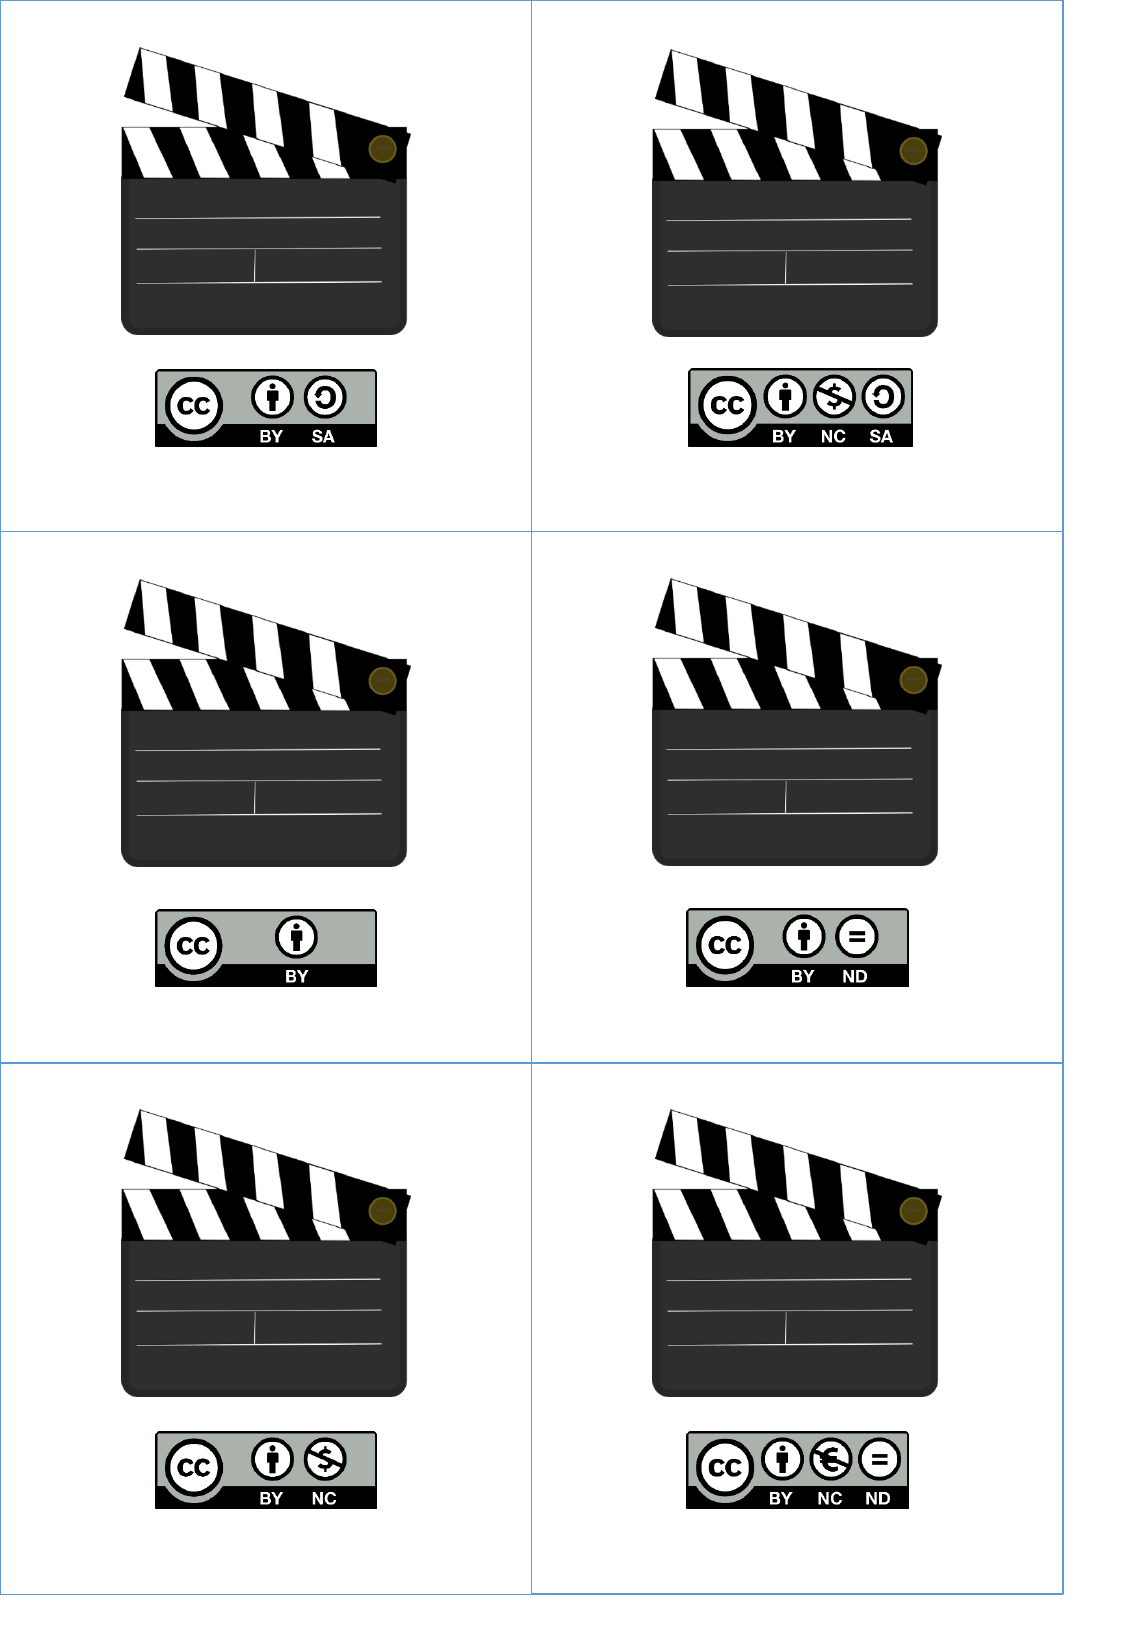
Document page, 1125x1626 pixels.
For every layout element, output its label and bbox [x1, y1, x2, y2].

picture [155, 1431, 377, 1509]
picture [652, 578, 942, 866]
picture [155, 369, 377, 448]
picture [121, 47, 411, 335]
picture [121, 579, 411, 867]
picture [652, 49, 942, 337]
picture [121, 1109, 411, 1397]
picture [686, 908, 909, 987]
picture [652, 1109, 942, 1397]
picture [688, 368, 913, 448]
picture [686, 1431, 909, 1509]
picture [155, 909, 377, 987]
